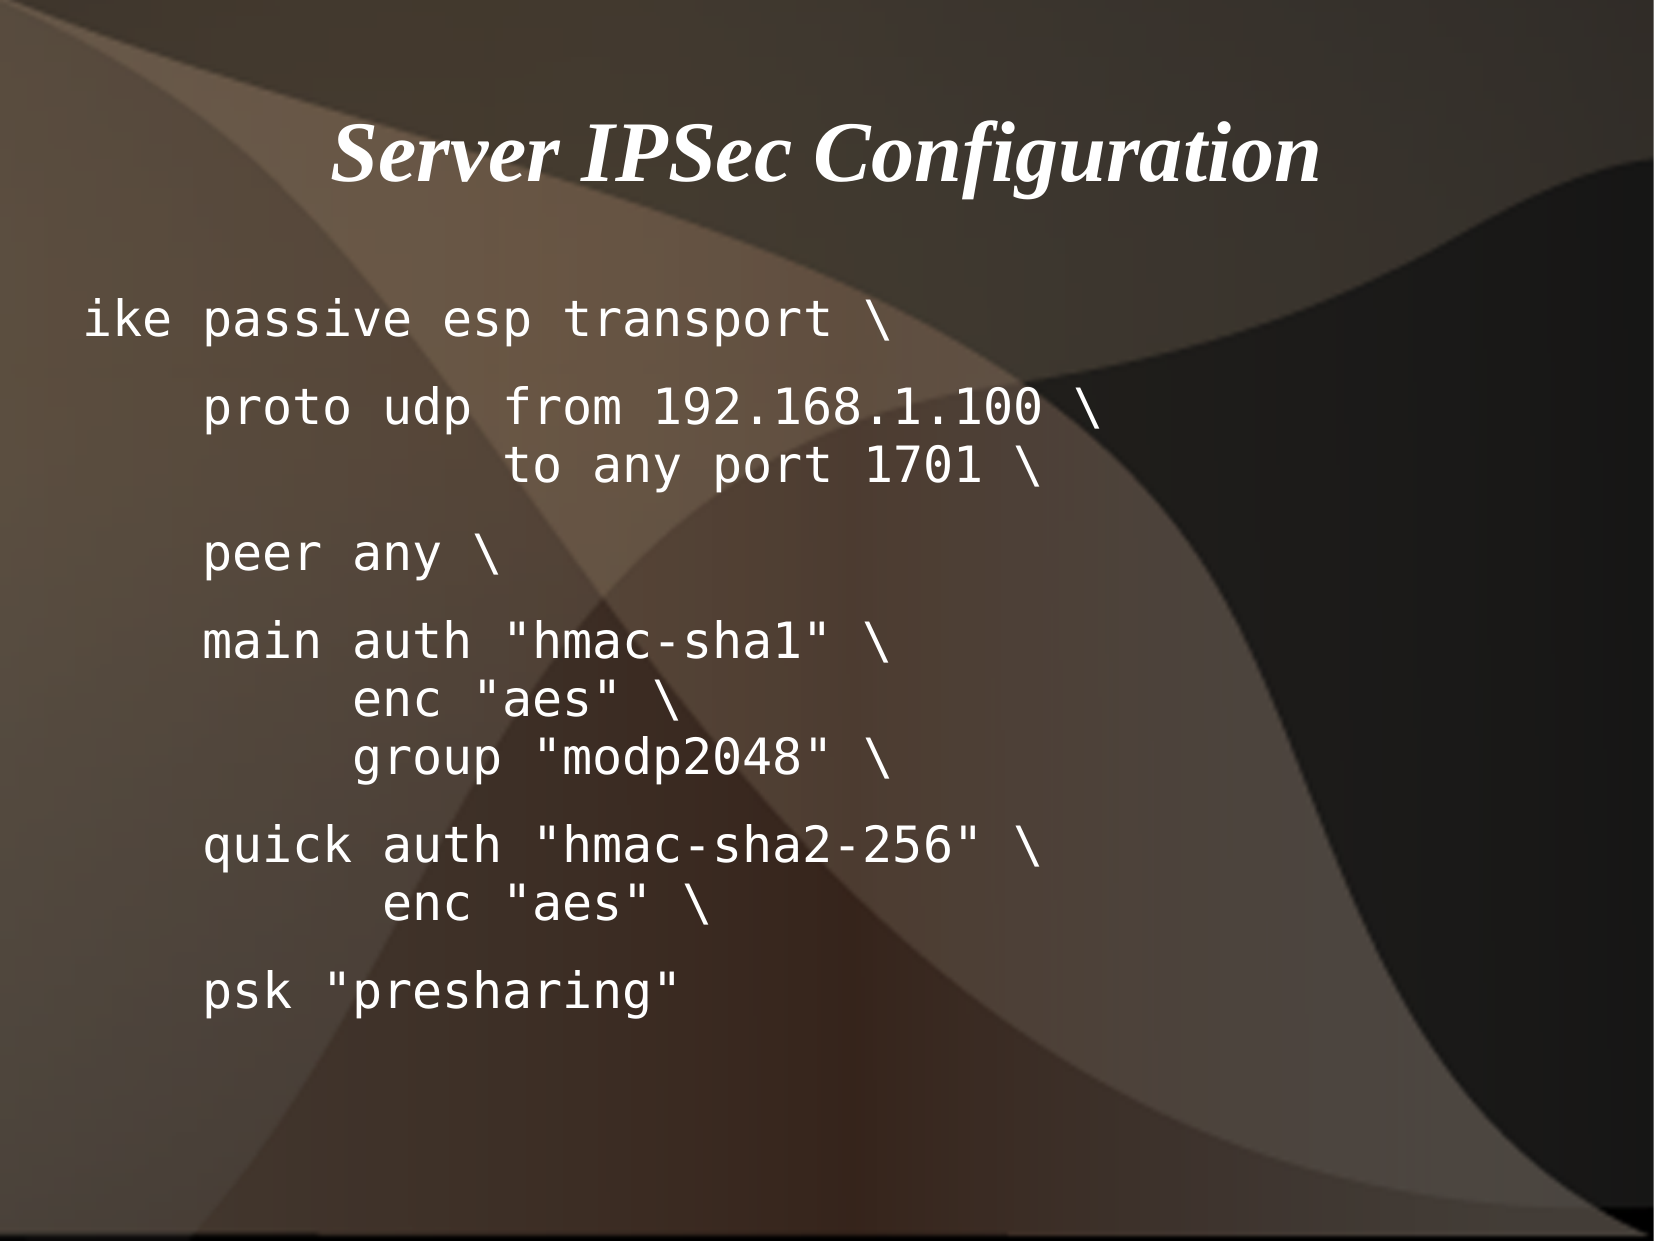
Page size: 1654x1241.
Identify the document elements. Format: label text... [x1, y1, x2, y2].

title Server IPSec Configuration [82, 49, 1571, 257]
picture [0, 0, 1654, 1241]
list ike passive esp transport \ proto udp from 192.168.1.100 \ to any port 1701 \ peer any \ main auth "hmac-sha1" \ enc "aes" \ group "modp2048" \ quick auth "hmac-sha2-256" \ enc "aes" \ psk "presharing" [82, 290, 1571, 1021]
